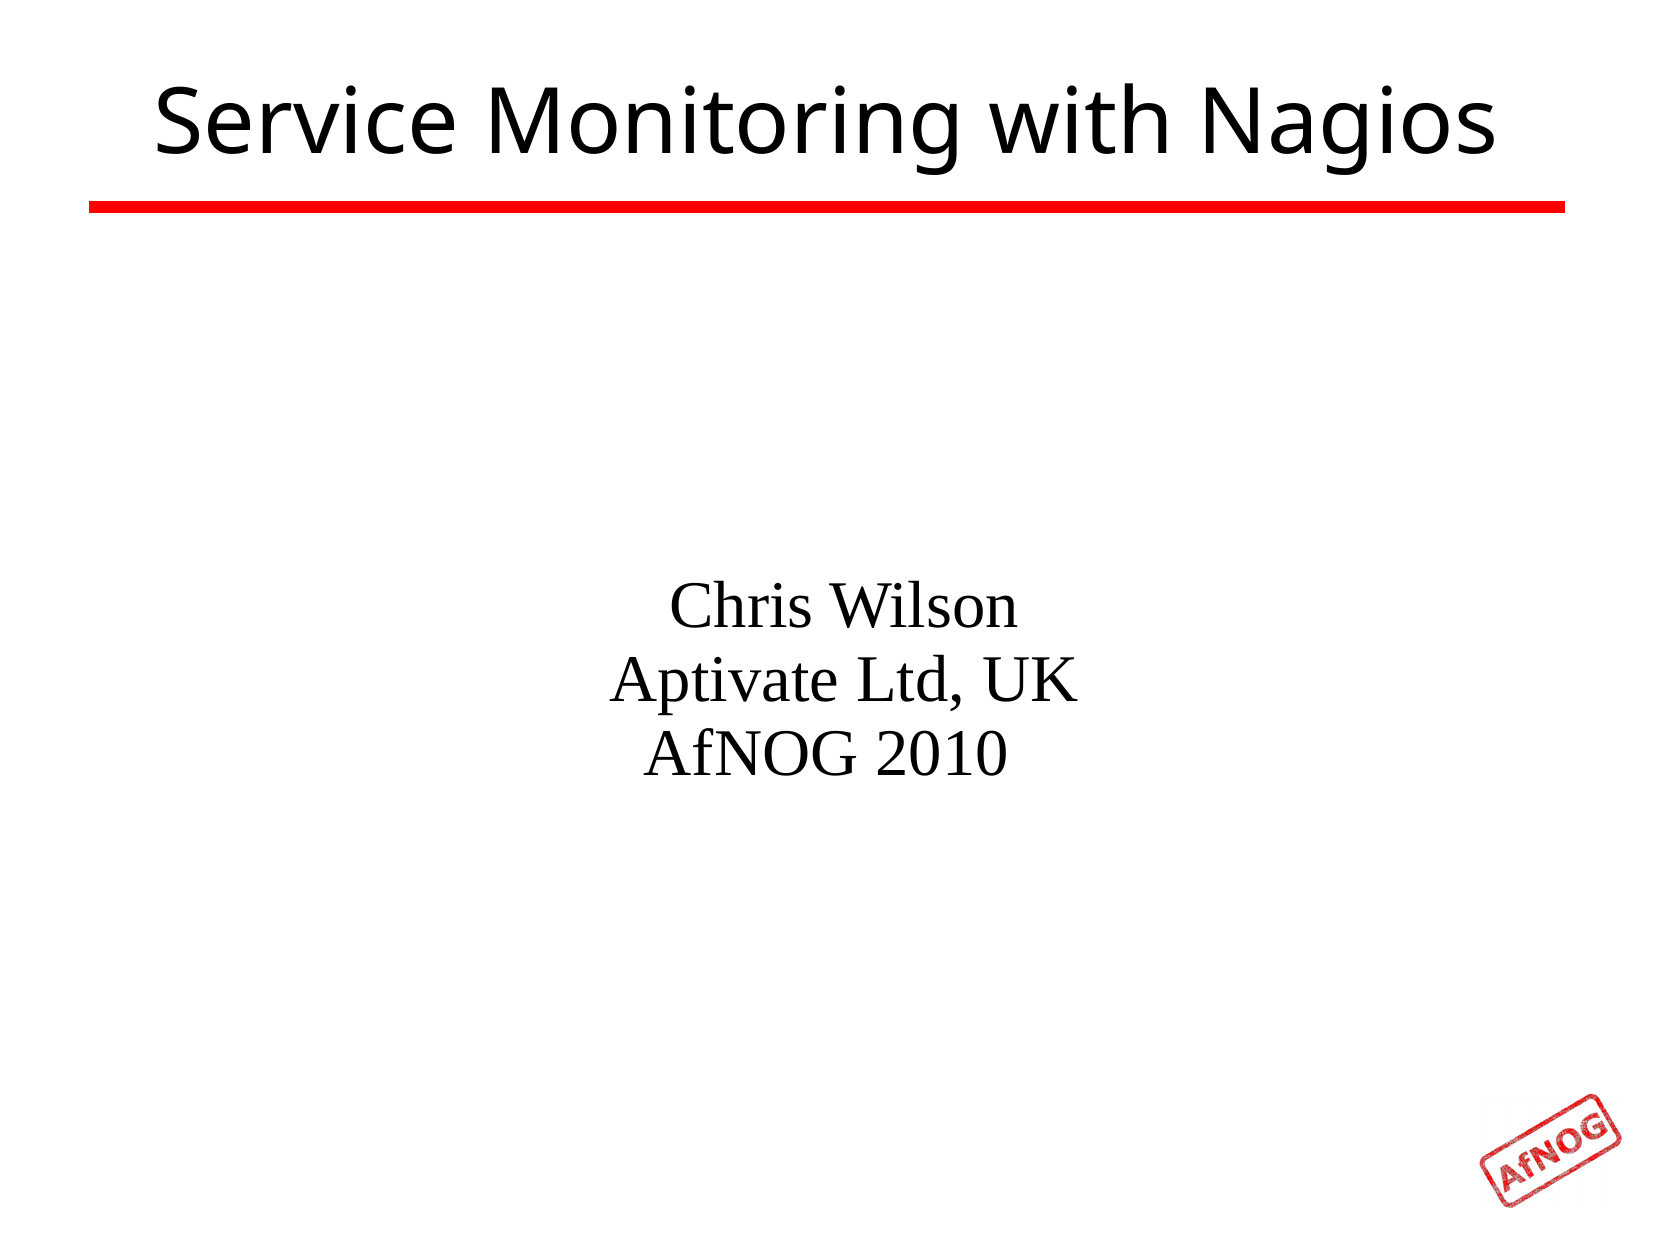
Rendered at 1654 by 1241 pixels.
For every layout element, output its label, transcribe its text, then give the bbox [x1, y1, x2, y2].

title Service Monitoring with Nagios [88, 29, 1565, 207]
picture [1476, 1090, 1625, 1211]
subtitle Chris Wilson Aptivate Ltd, UK AfNOG 2010 [82, 568, 1571, 791]
